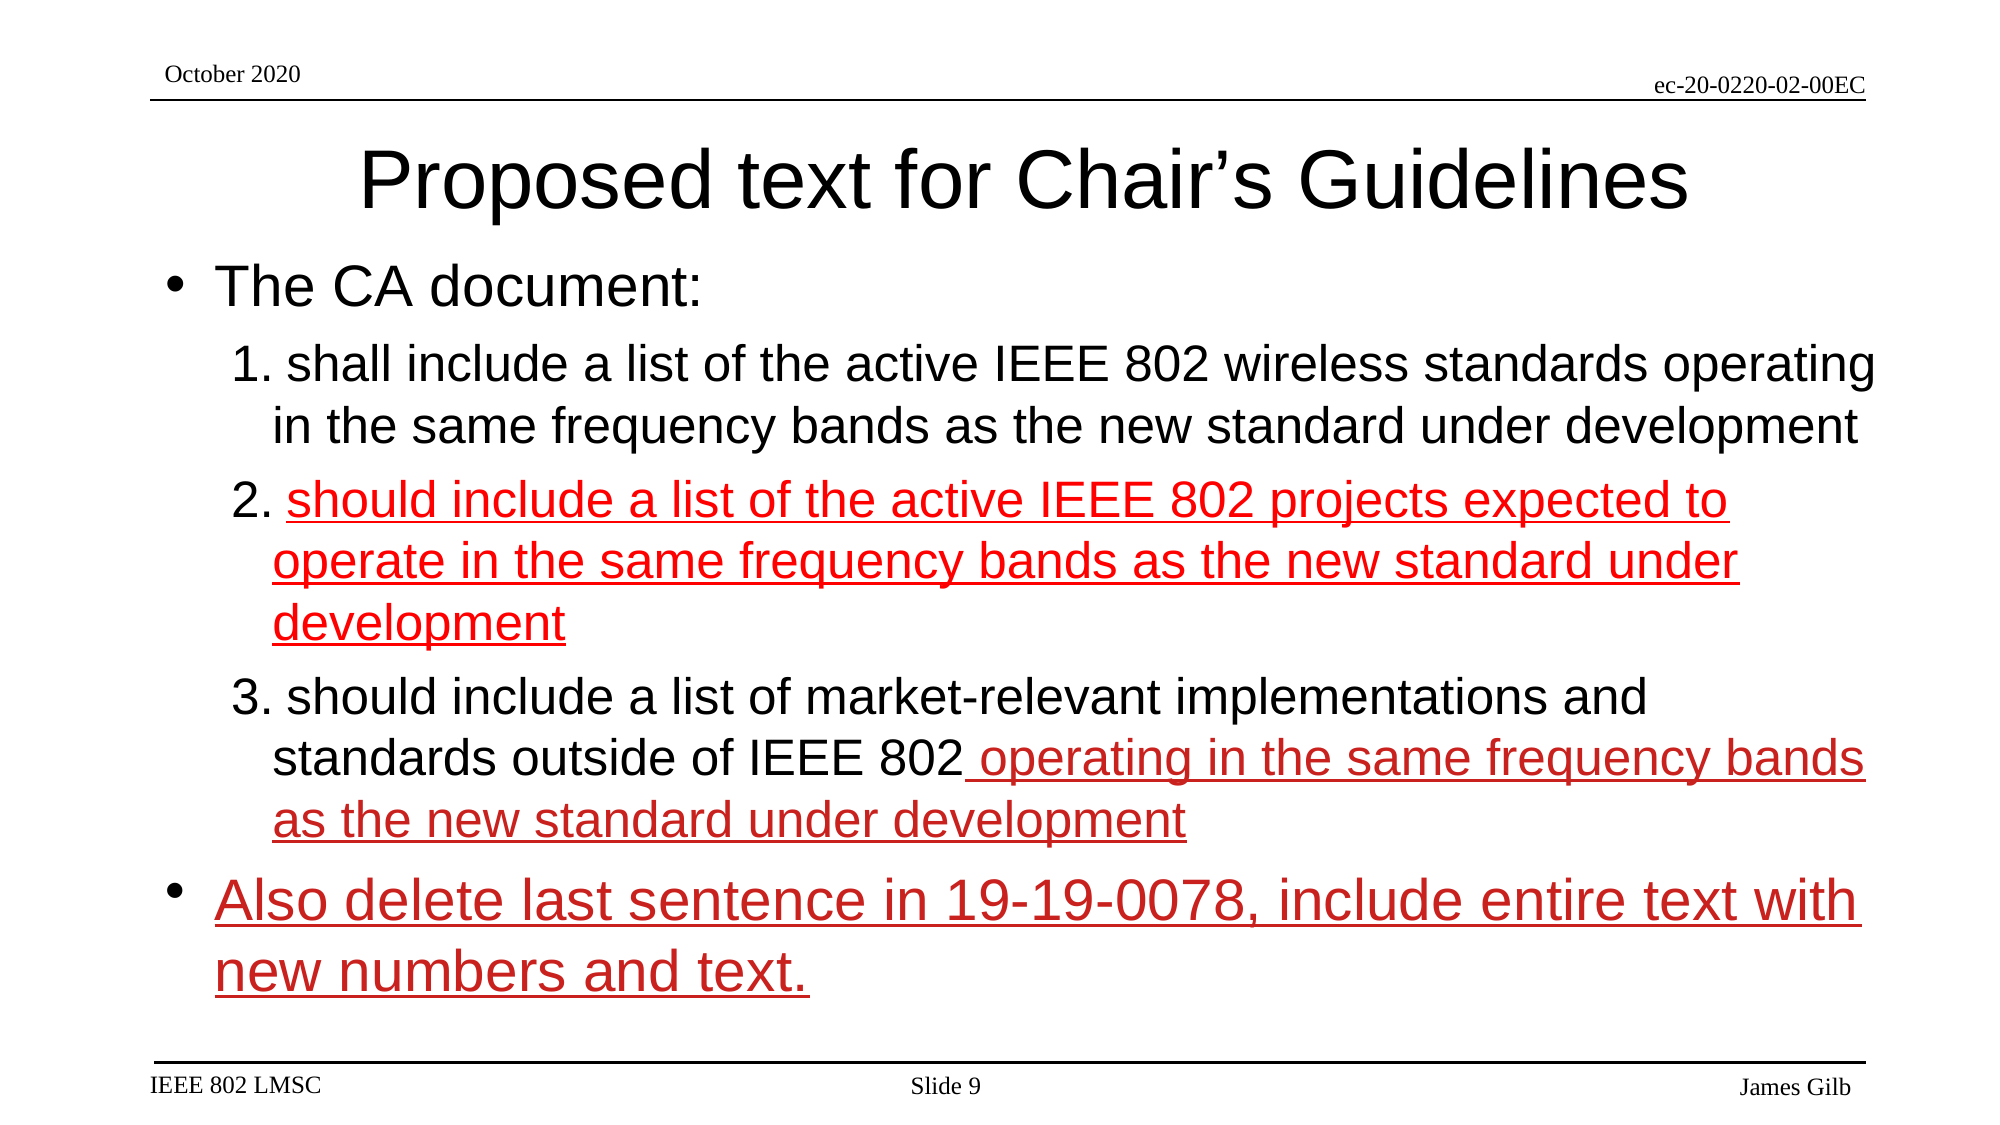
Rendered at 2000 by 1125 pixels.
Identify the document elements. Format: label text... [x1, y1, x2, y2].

list The CA document: shall include a list of the active IEEE 802 wireless standards operating in the same frequency bands as the new standard under development should include a list of the active IEEE 802 projects expected to operate in the same frequency bands as the new standard under development should include a list of market-relevant implementations and standards outside of IEEE 802 operating in the same frequency bands as the new standard under development Also delete last sentence in 19-19-0078, include entire text with new numbers and text. [149, 239, 1900, 1051]
title Proposed text for Chair’s Guidelines [149, 112, 1900, 238]
